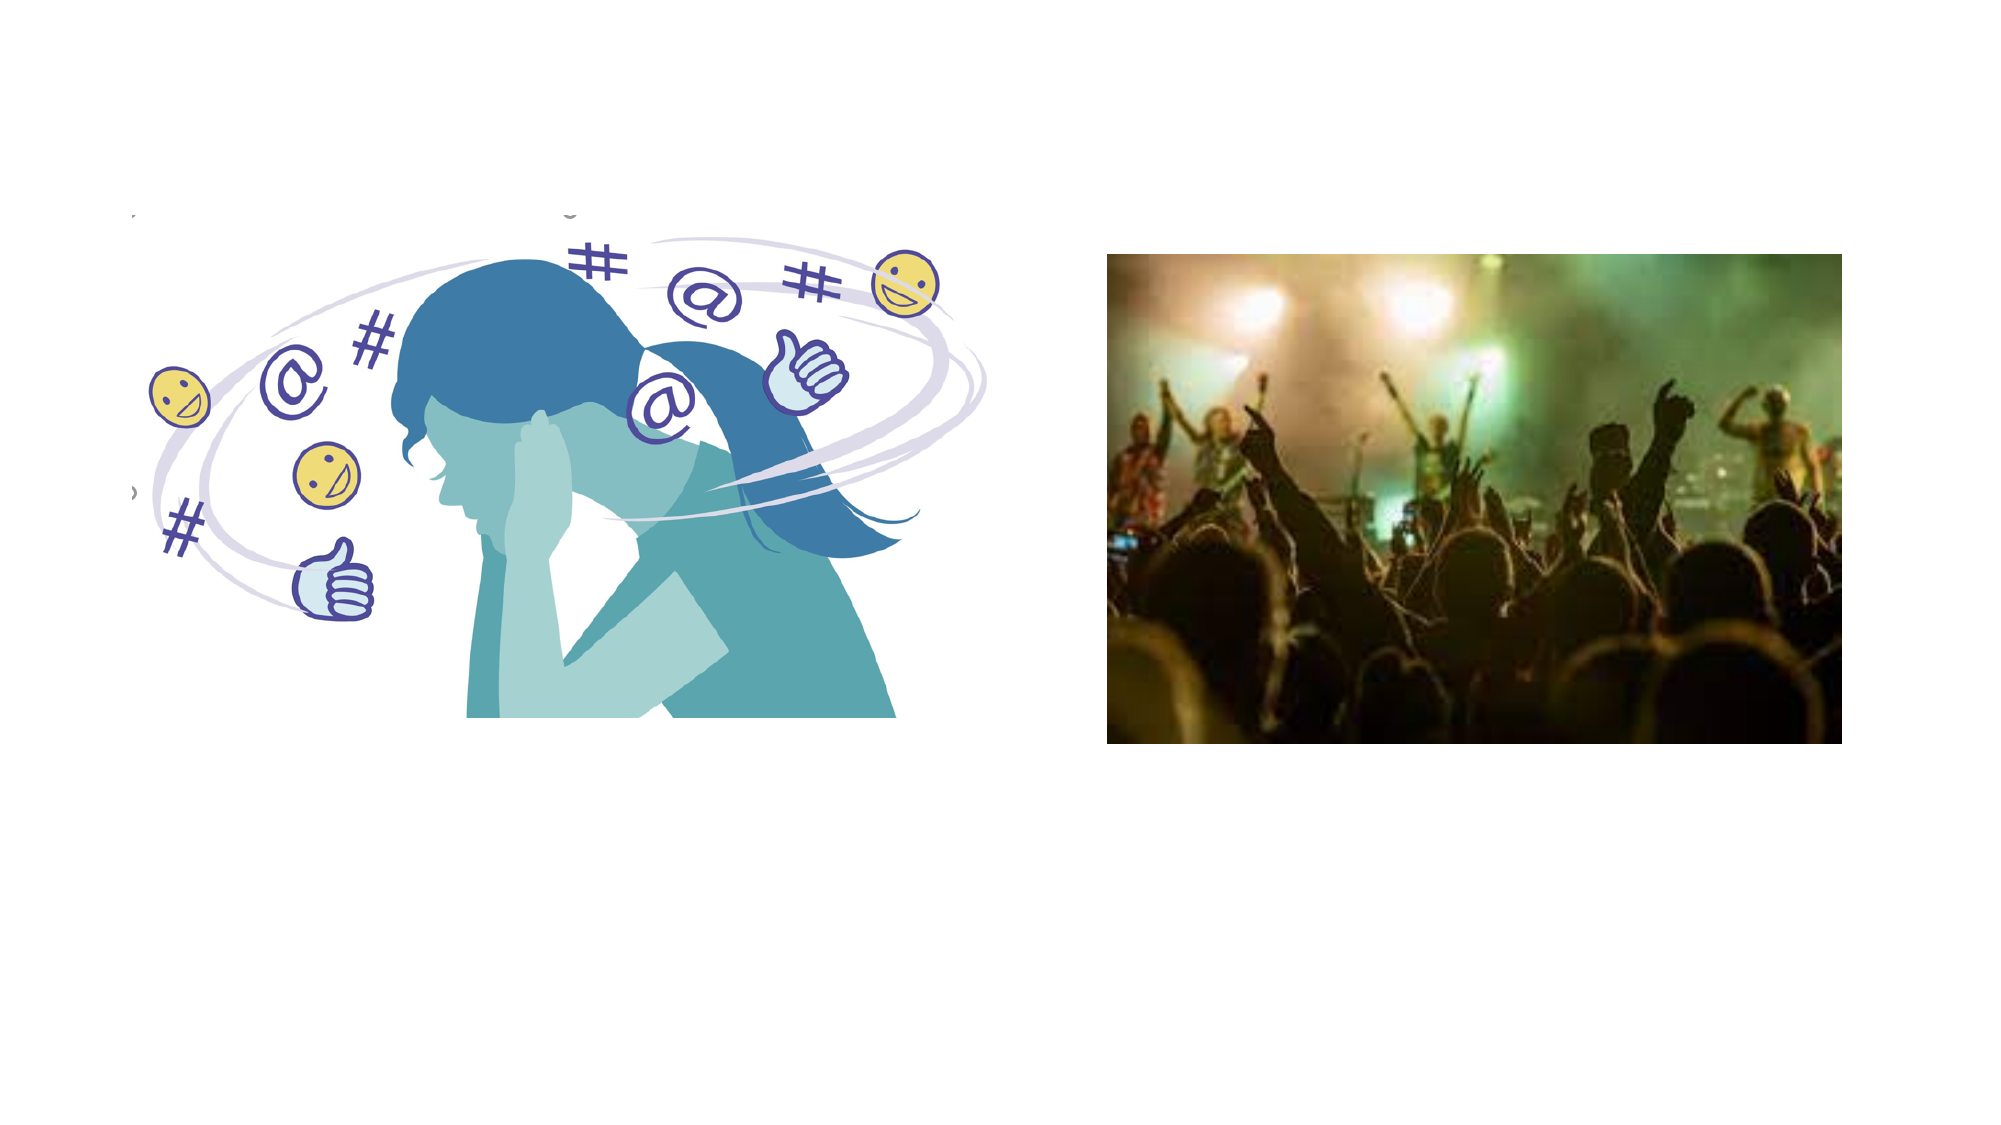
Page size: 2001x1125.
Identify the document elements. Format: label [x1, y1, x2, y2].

picture [132, 215, 999, 718]
picture [1107, 254, 1842, 744]
